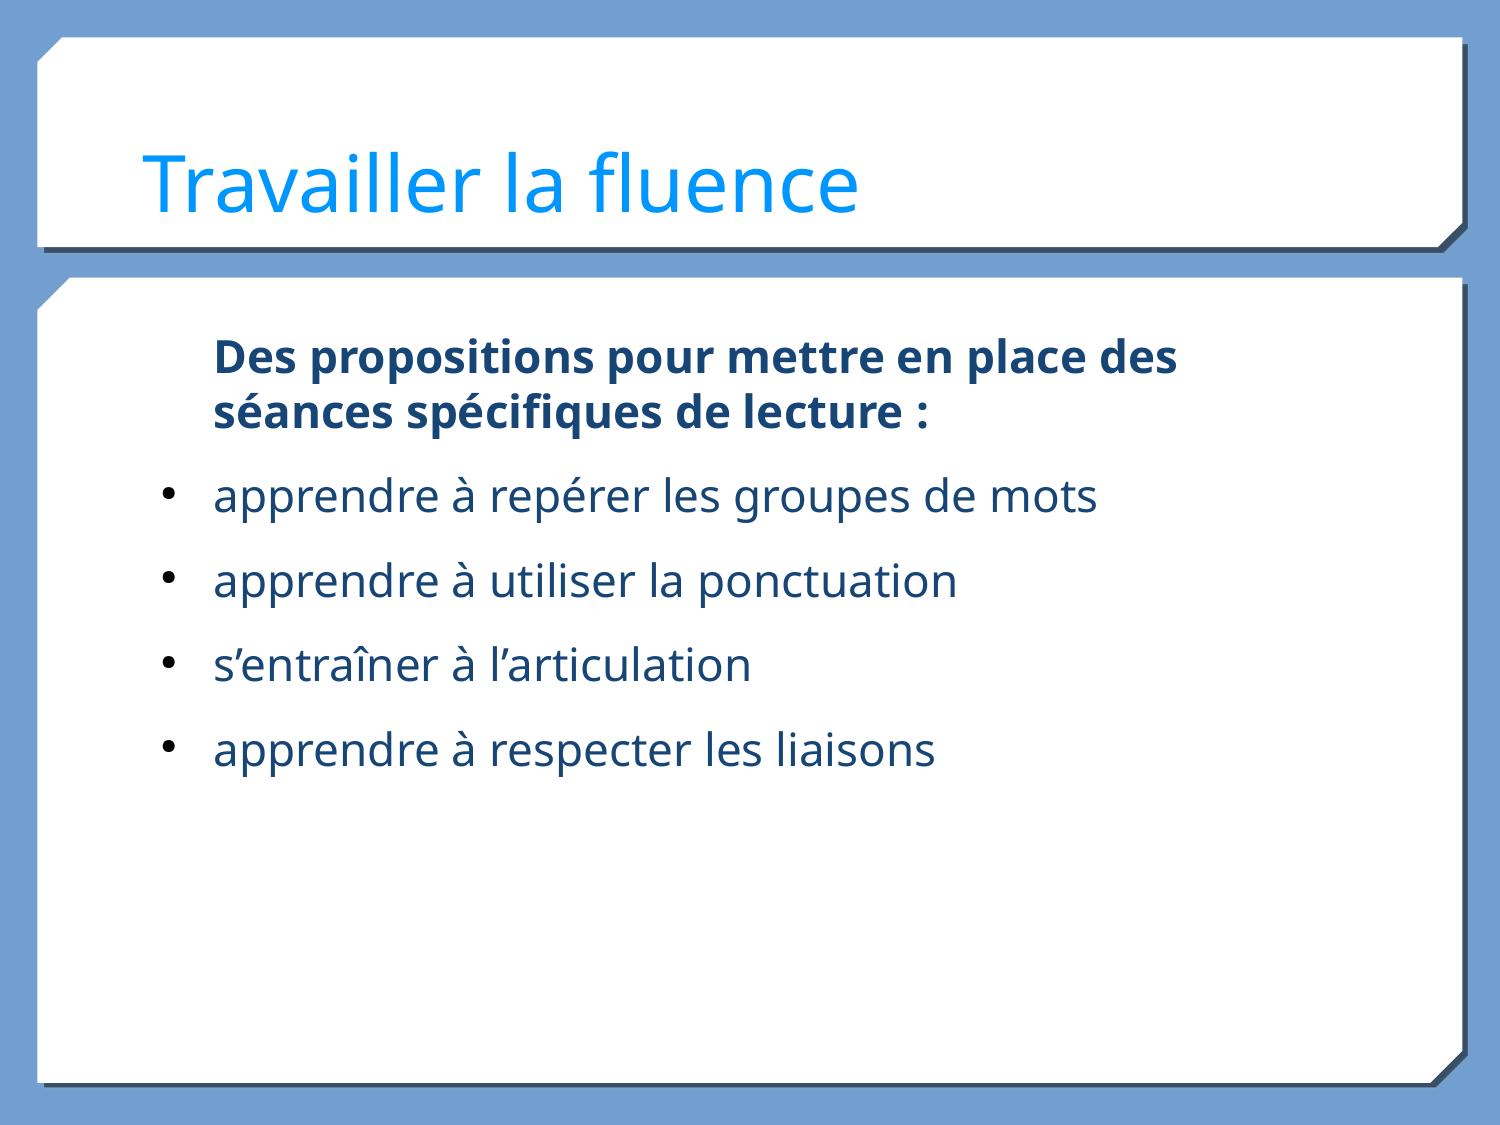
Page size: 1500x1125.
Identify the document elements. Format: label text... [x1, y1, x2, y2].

title Travailler la fluence [127, 48, 1372, 236]
list Des propositions pour mettre en place des séances spécifiques de lecture : apprendre à repérer les groupes de mots apprendre à utiliser la ponctuation s’entraîner à l’articulation apprendre à respecter les liaisons [127, 319, 1372, 978]
